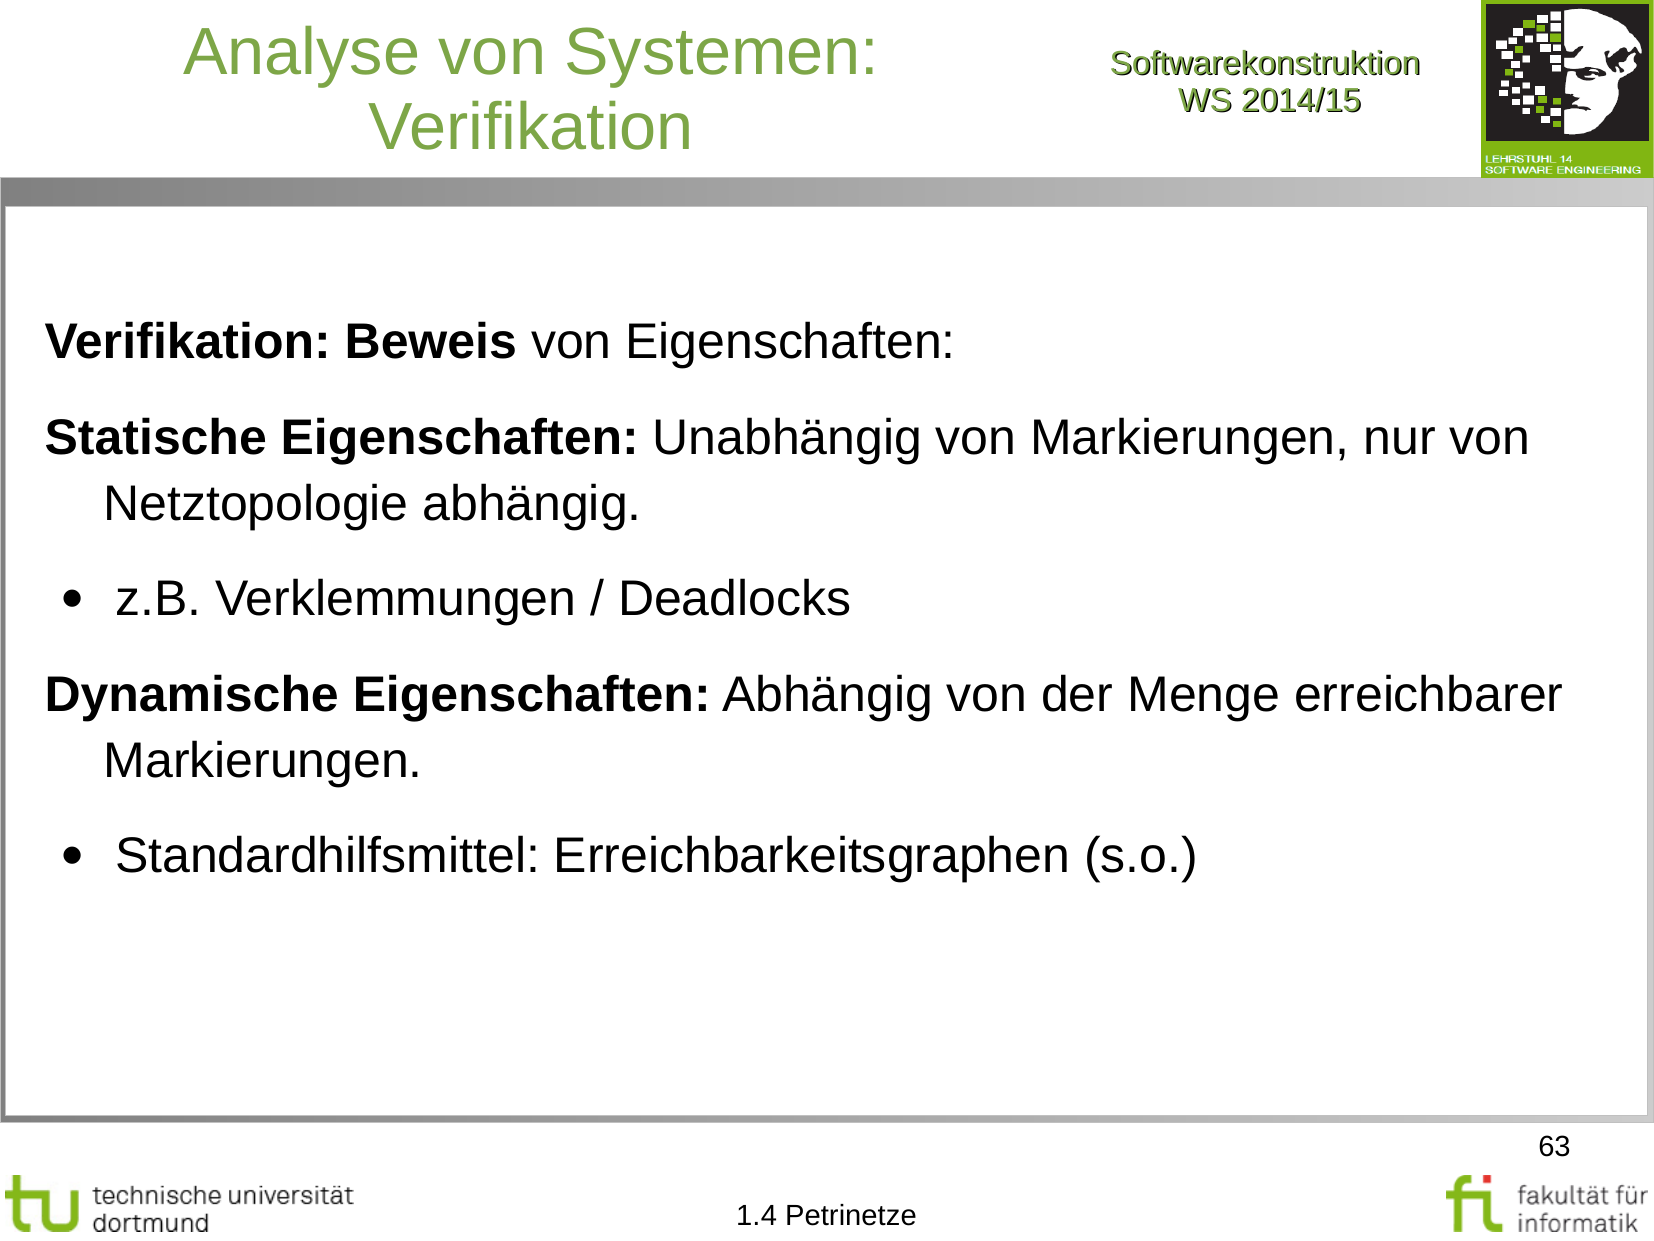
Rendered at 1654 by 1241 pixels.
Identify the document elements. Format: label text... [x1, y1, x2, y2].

picture [1481, 0, 1654, 178]
title Analyse von Systemen: Verifikation [0, 0, 1063, 178]
picture [5, 1175, 354, 1232]
text_box Verifikation: Beweis von Eigenschaften: Statische Eigenschaften: Unabhängig von Markierungen, nur von Netztopologie abhängig. z.B. Verklemmungen / Deadlocks Dynamische Eigenschaften: Abhängig von der Menge erreichbarer Markierungen. Standardhilfsmittel: Erreichbarkeitsgraphen (s.o.) [29, 295, 1654, 1137]
picture [1446, 1175, 1648, 1232]
